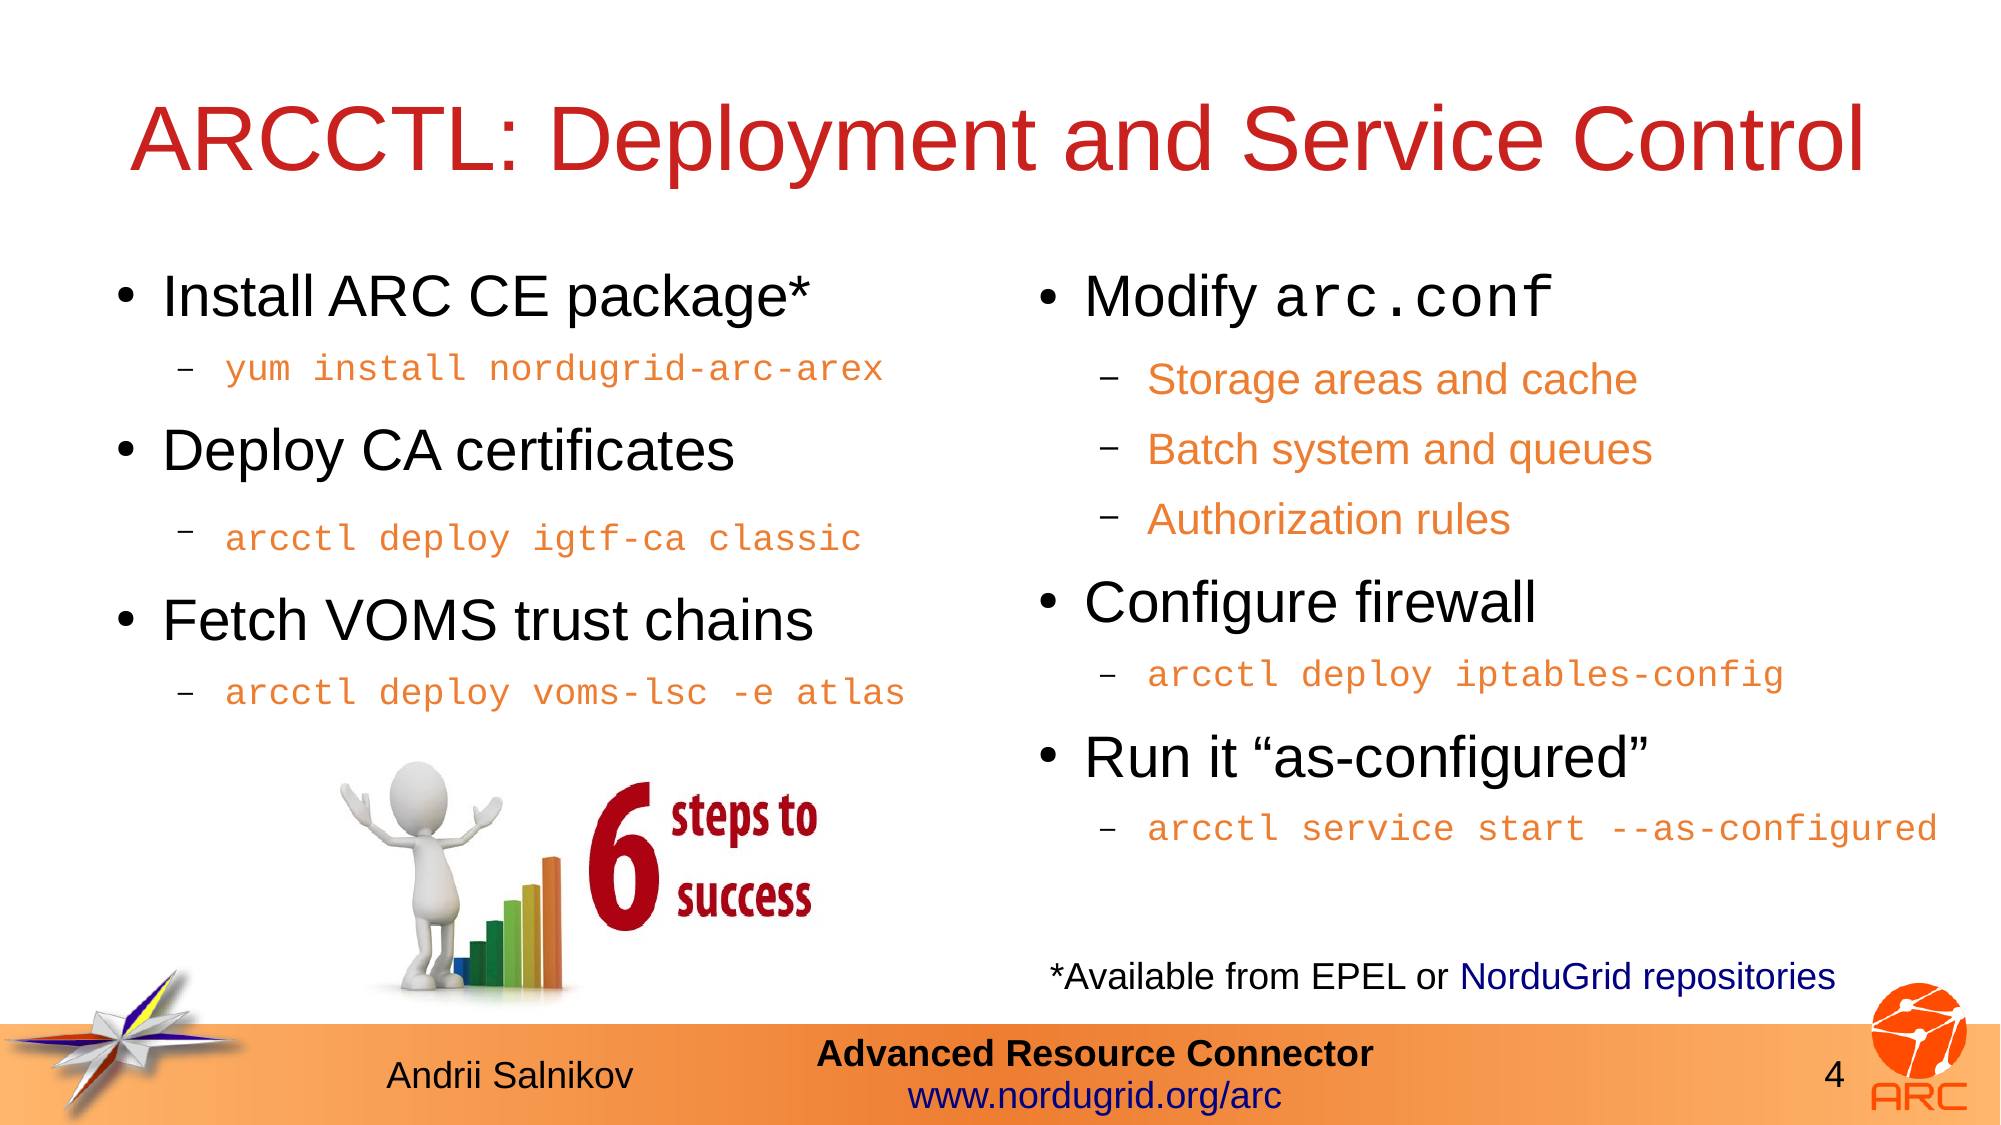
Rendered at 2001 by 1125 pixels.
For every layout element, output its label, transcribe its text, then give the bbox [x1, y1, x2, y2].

picture [1845, 912, 1990, 1125]
picture [0, 961, 258, 1125]
title ARCCTL: Deployment and Service Control [0, 36, 2000, 242]
list Modify arc.conf Storage areas and cache Batch system and queues Authorization rules Configure firewall arcctl deploy iptables-config Run it “as-configured” arcctl service start --as-configured [1022, 263, 1981, 856]
text_box *Available from EPEL or NorduGrid repositories [1035, 948, 1981, 1006]
picture [330, 749, 826, 1019]
list Install ARC CE package* yum install nordugrid-arc-arex Deploy CA certificates arcctl deploy igtf-ca classic Fetch VOMS trust chains arcctl deploy voms-lsc -e atlas [99, 263, 1022, 721]
